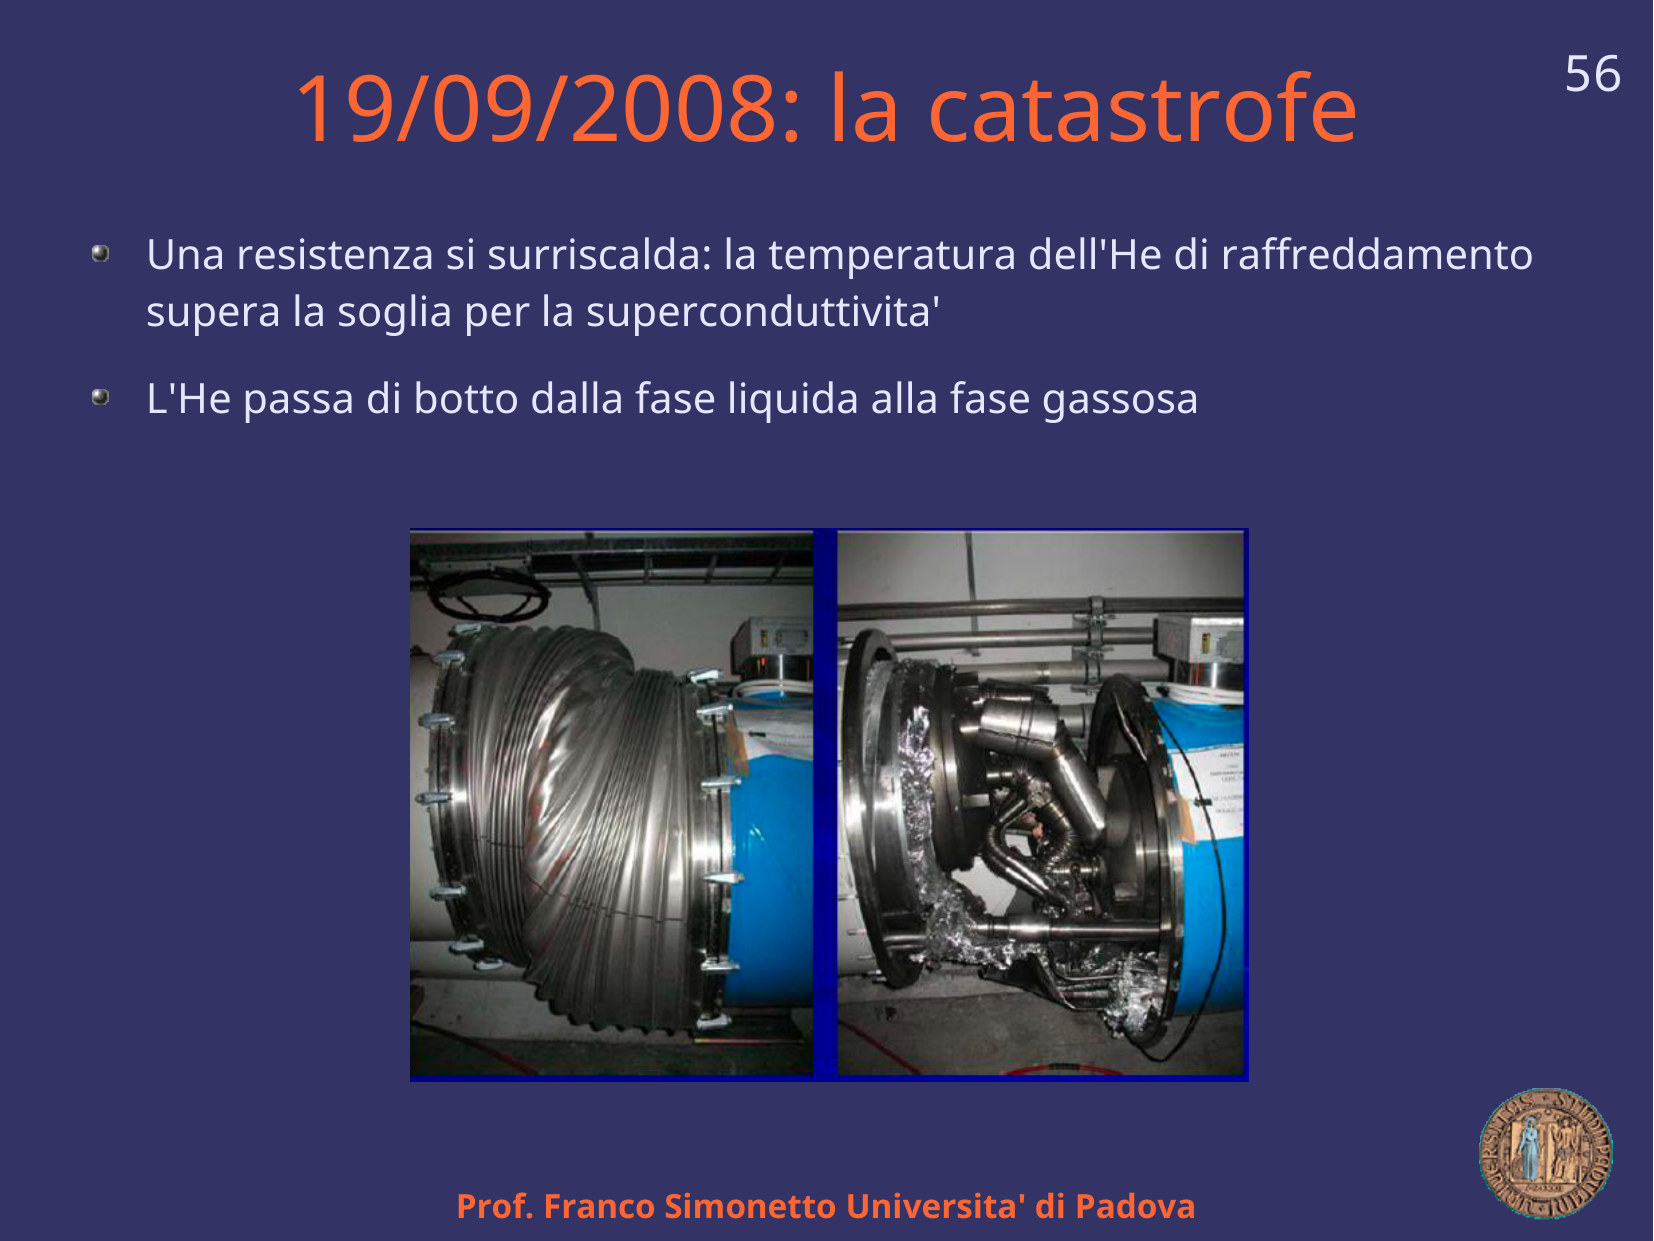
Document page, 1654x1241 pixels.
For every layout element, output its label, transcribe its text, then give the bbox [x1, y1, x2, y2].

list Una resistenza si surriscalda: la temperatura dell'He di raffreddamento supera la soglia per la superconduttivita' L'He passa di botto dalla fase liquida alla fase gassosa [75, 225, 1563, 1104]
title 19/09/2008: la catastrofe [82, 55, 1571, 156]
picture [410, 528, 1249, 1082]
picture [1479, 1087, 1613, 1221]
